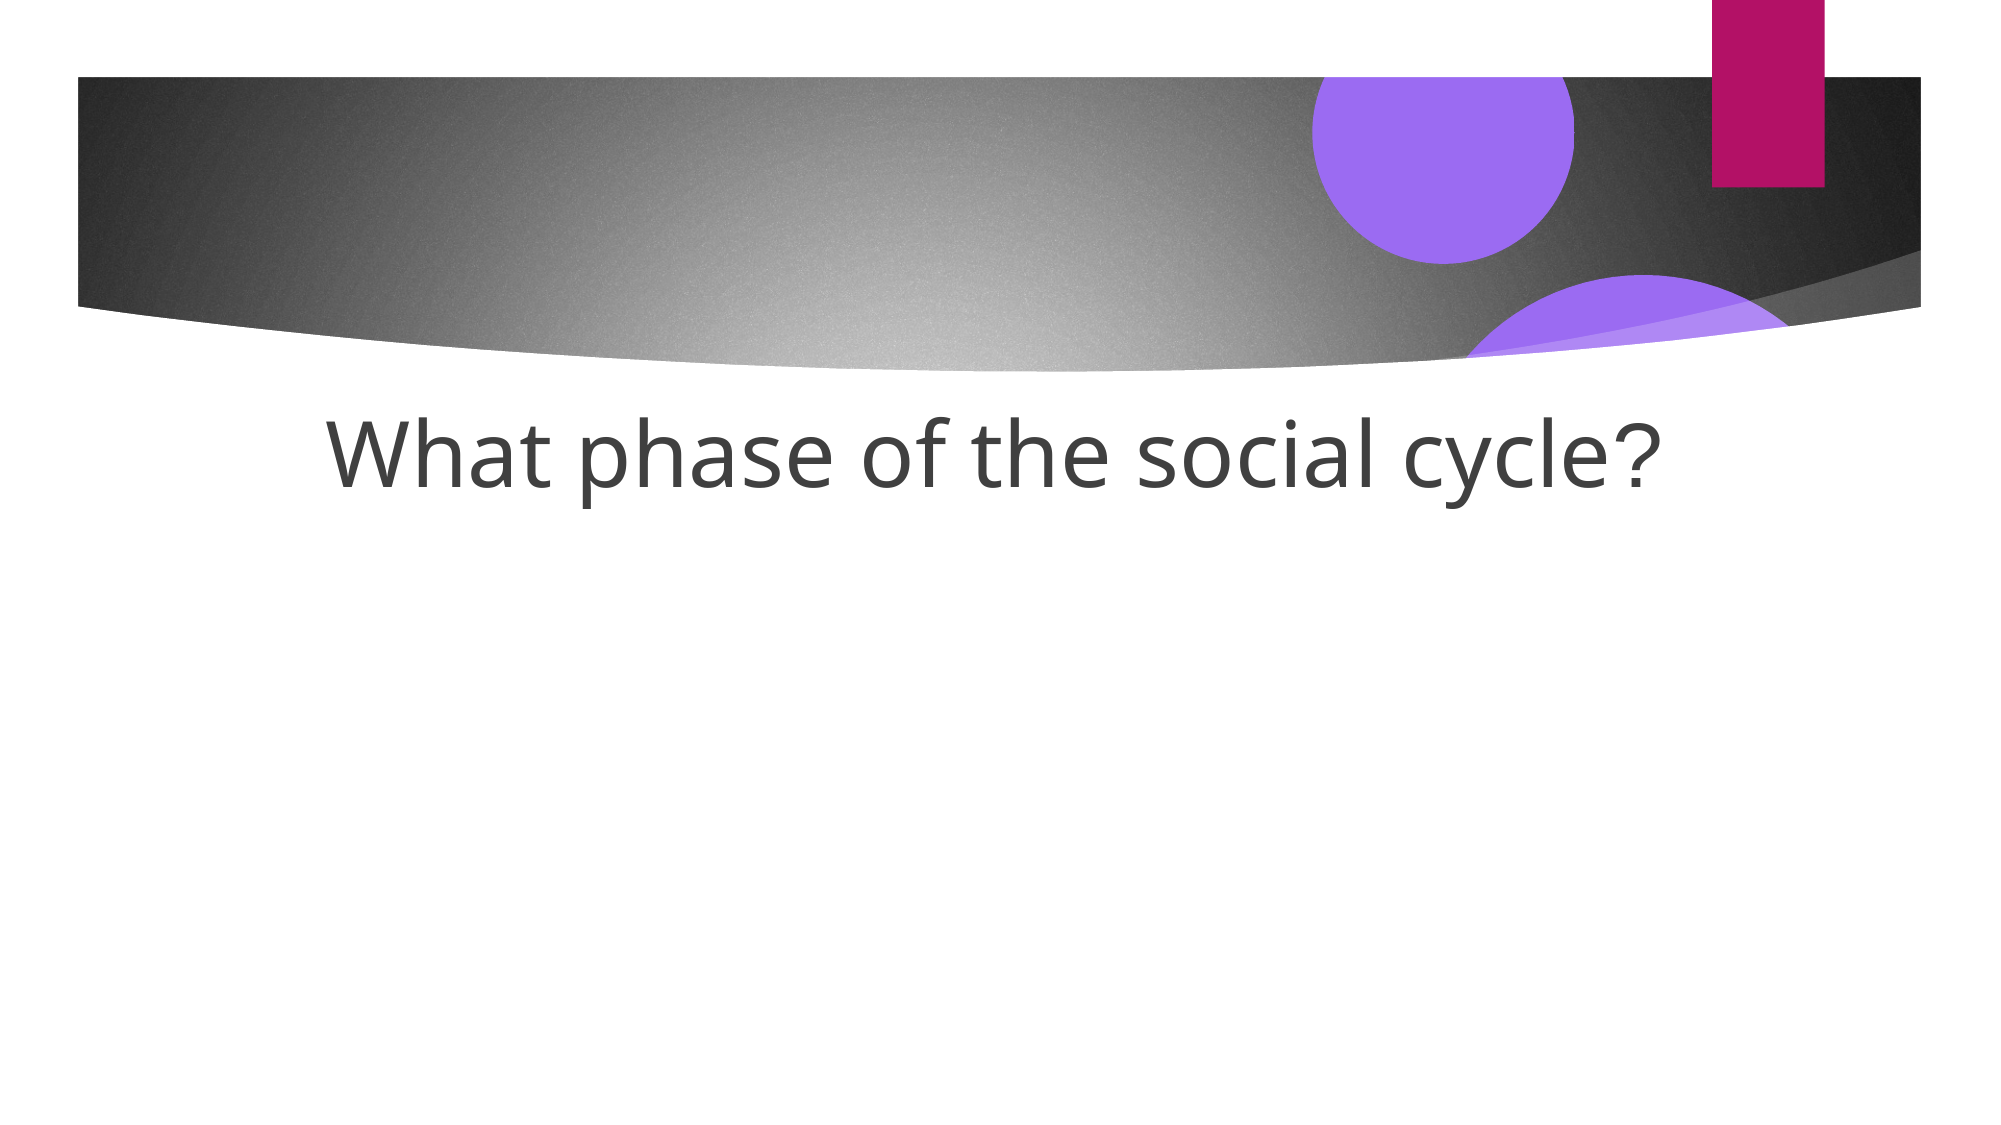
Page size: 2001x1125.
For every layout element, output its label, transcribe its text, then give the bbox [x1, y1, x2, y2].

picture [79, 78, 1920, 371]
list What phase of the social cycle? [117, 388, 1873, 547]
